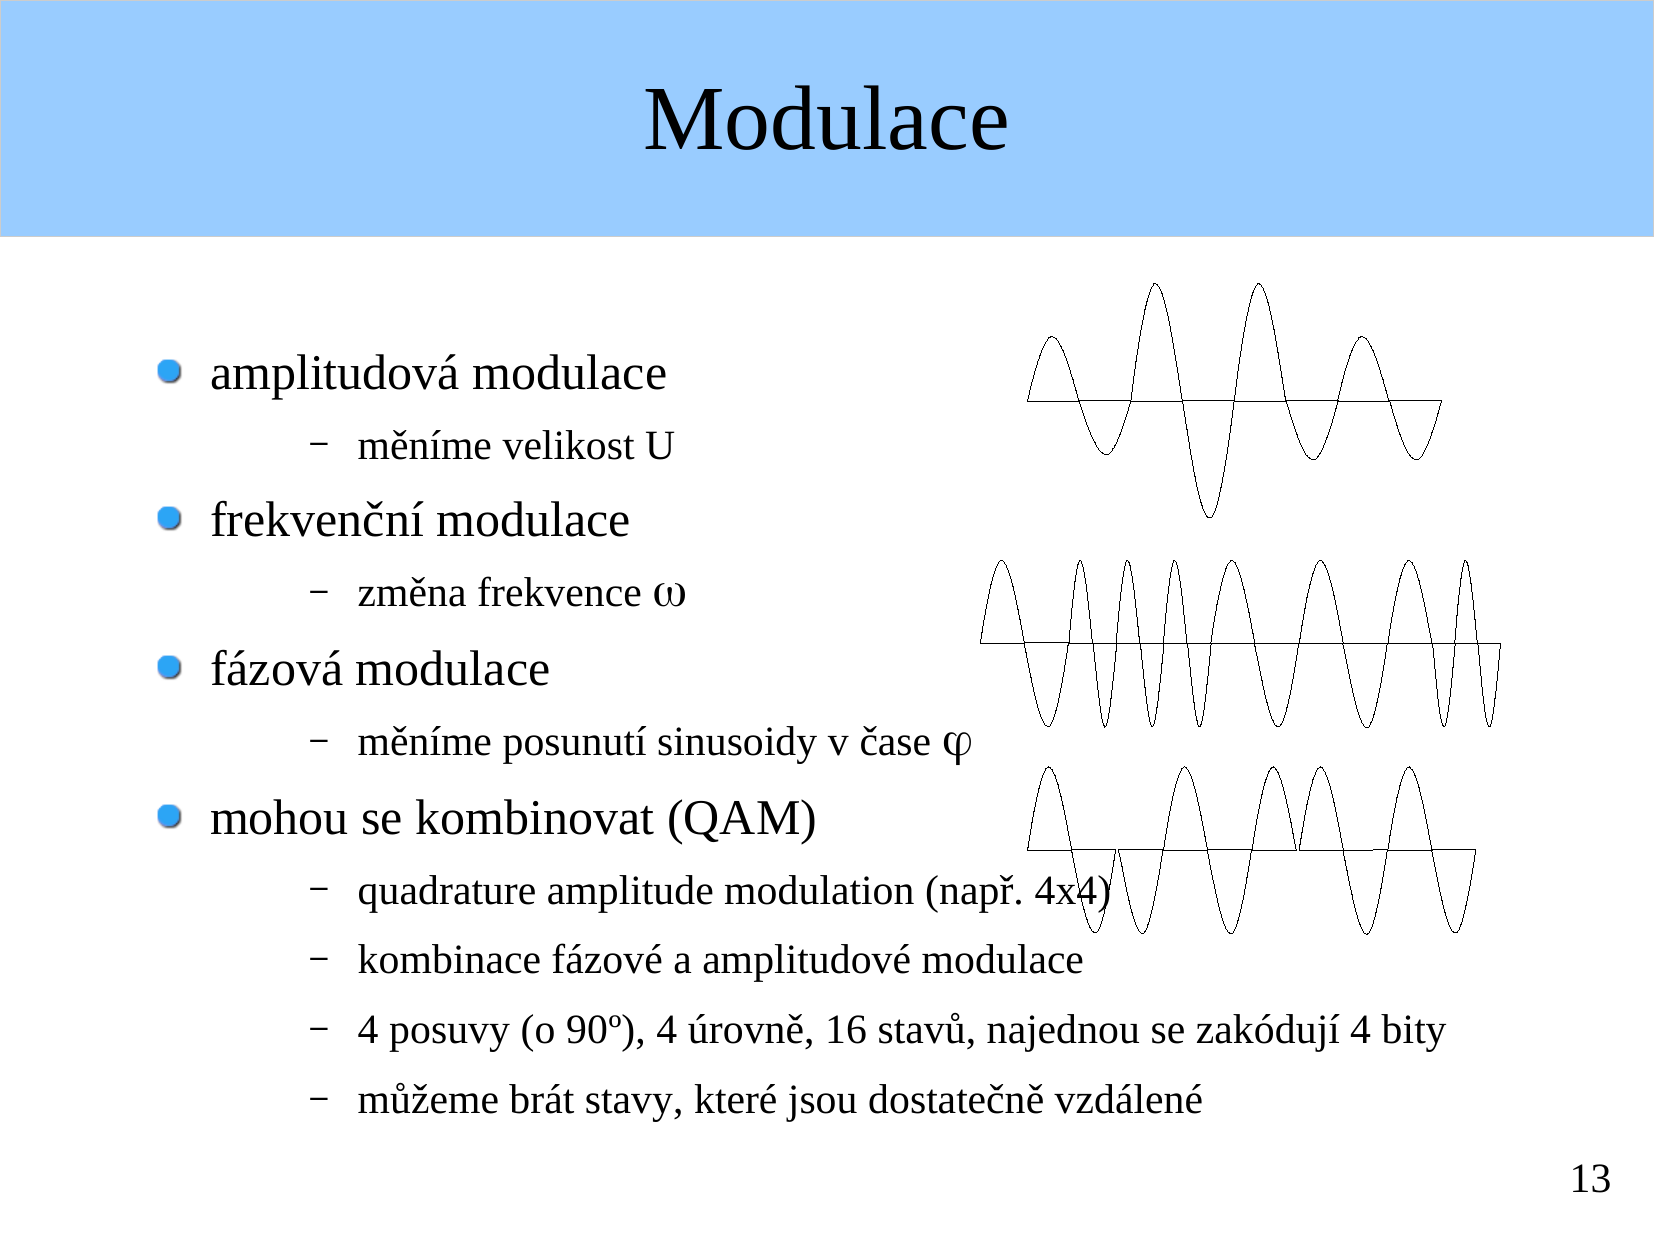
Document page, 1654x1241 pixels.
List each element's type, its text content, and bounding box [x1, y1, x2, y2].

list amplitudová modulace měníme velikost U frekvenční modulace změna frekvence  fázová modulace měníme posunutí sinusoidy v čase  mohou se kombinovat (QAM) quadrature amplitude modulation (např. 4x4) kombinace fázové a amplitudové modulace 4 posuvy (o 90º), 4 úrovně, 16 stavů, najednou se zakódují 4 bity můžeme brát stavy, které jsou dostatečně vzdálené [121, 344, 1534, 1239]
title Modulace [0, 0, 1654, 237]
